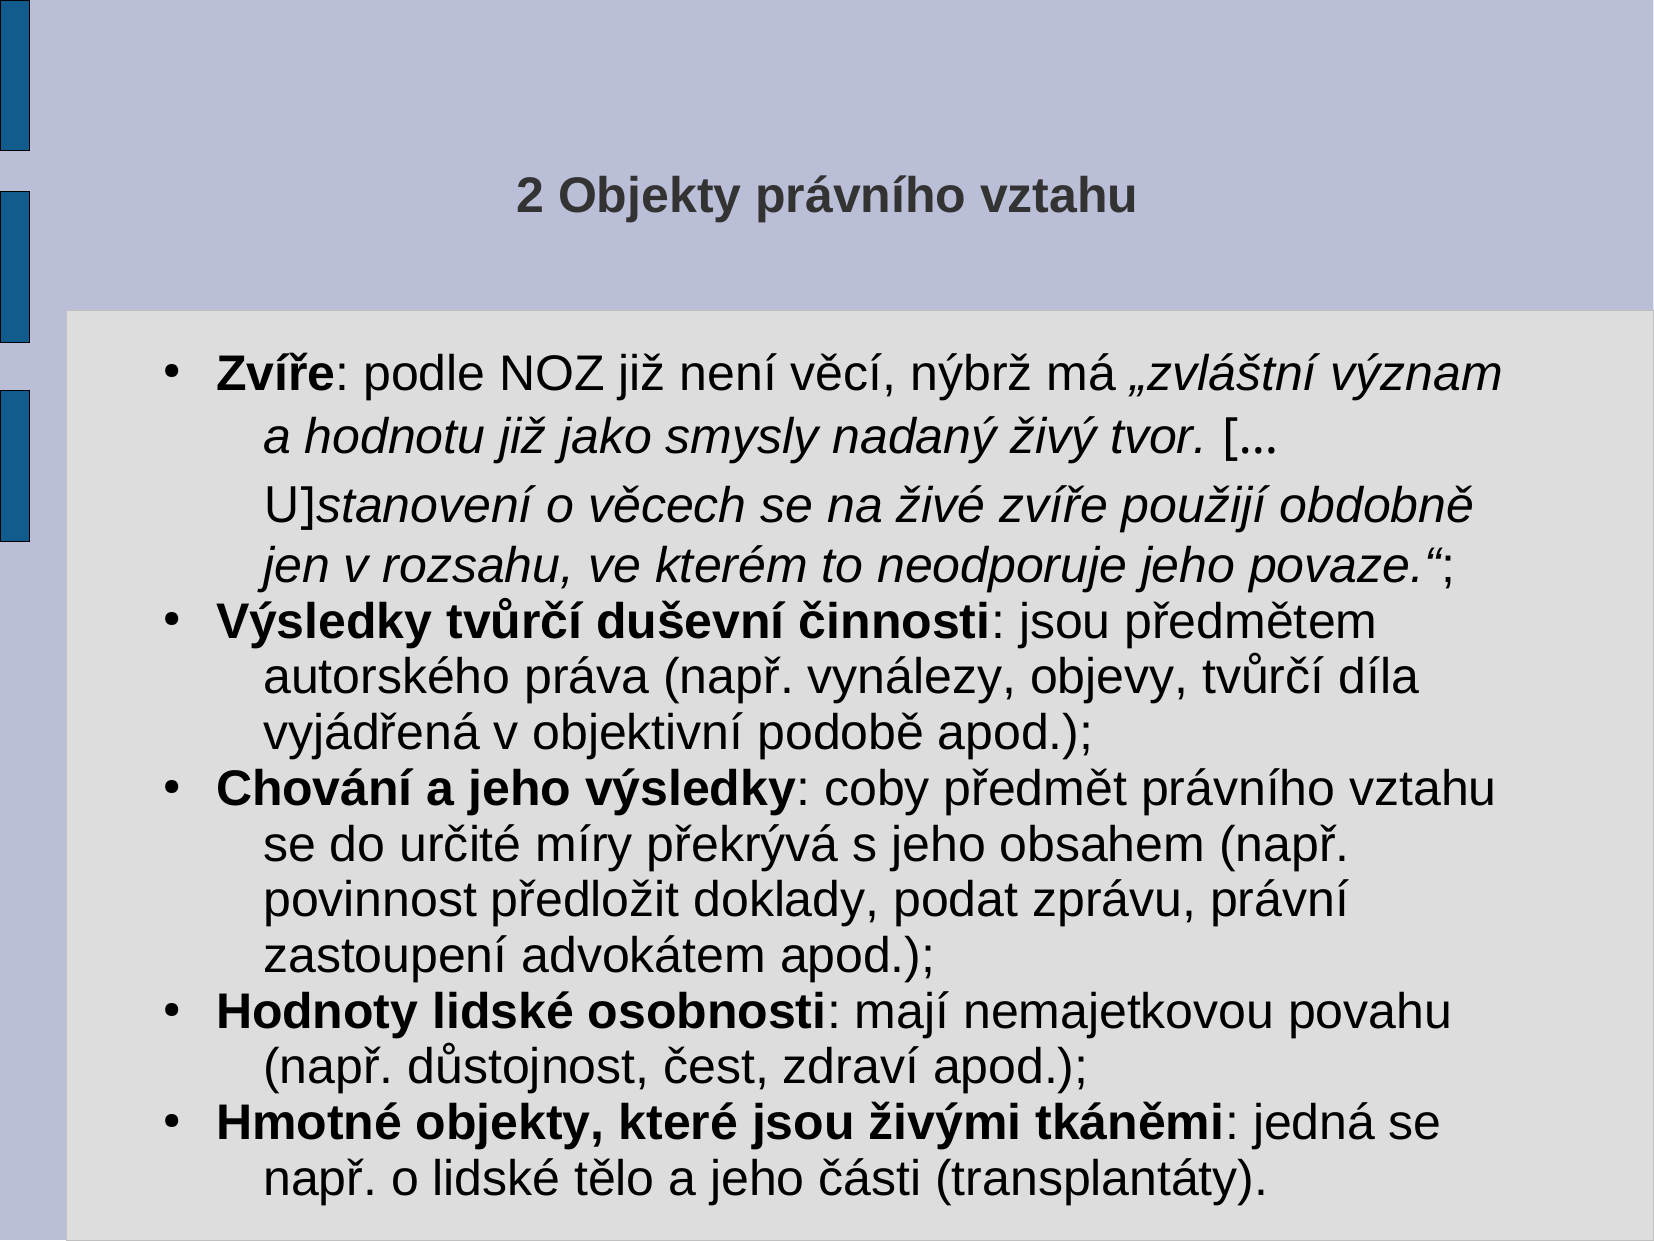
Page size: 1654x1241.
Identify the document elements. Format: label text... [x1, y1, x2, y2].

list Zvíře: podle NOZ již není věcí, nýbrž má „zvláštní význam a hodnotu již jako smysly nadaný živý tvor. [… U]stanovení o věcech se na živé zvíře použijí obdobně jen v rozsahu, ve kterém to neodporuje jeho povaze.“; Výsledky tvůrčí duševní činnosti: jsou předmětem autorského práva (např. vynálezy, objevy, tvůrčí díla vyjádřená v objektivní podobě apod.); Chování a jeho výsledky: coby předmět právního vztahu se do určité míry překrývá s jeho obsahem (např. povinnost předložit doklady, podat zprávu, právní zastoupení advokátem apod.); Hodnoty lidské osobnosti: mají nemajetkovou povahu (např. důstojnost, čest, zdraví apod.); Hmotné objekty, které jsou živými tkáněmi: jedná se např. o lidské tělo a jeho části (transplantáty). [121, 344, 1534, 1210]
title 2 Objekty právního vztahu [121, 91, 1534, 299]
